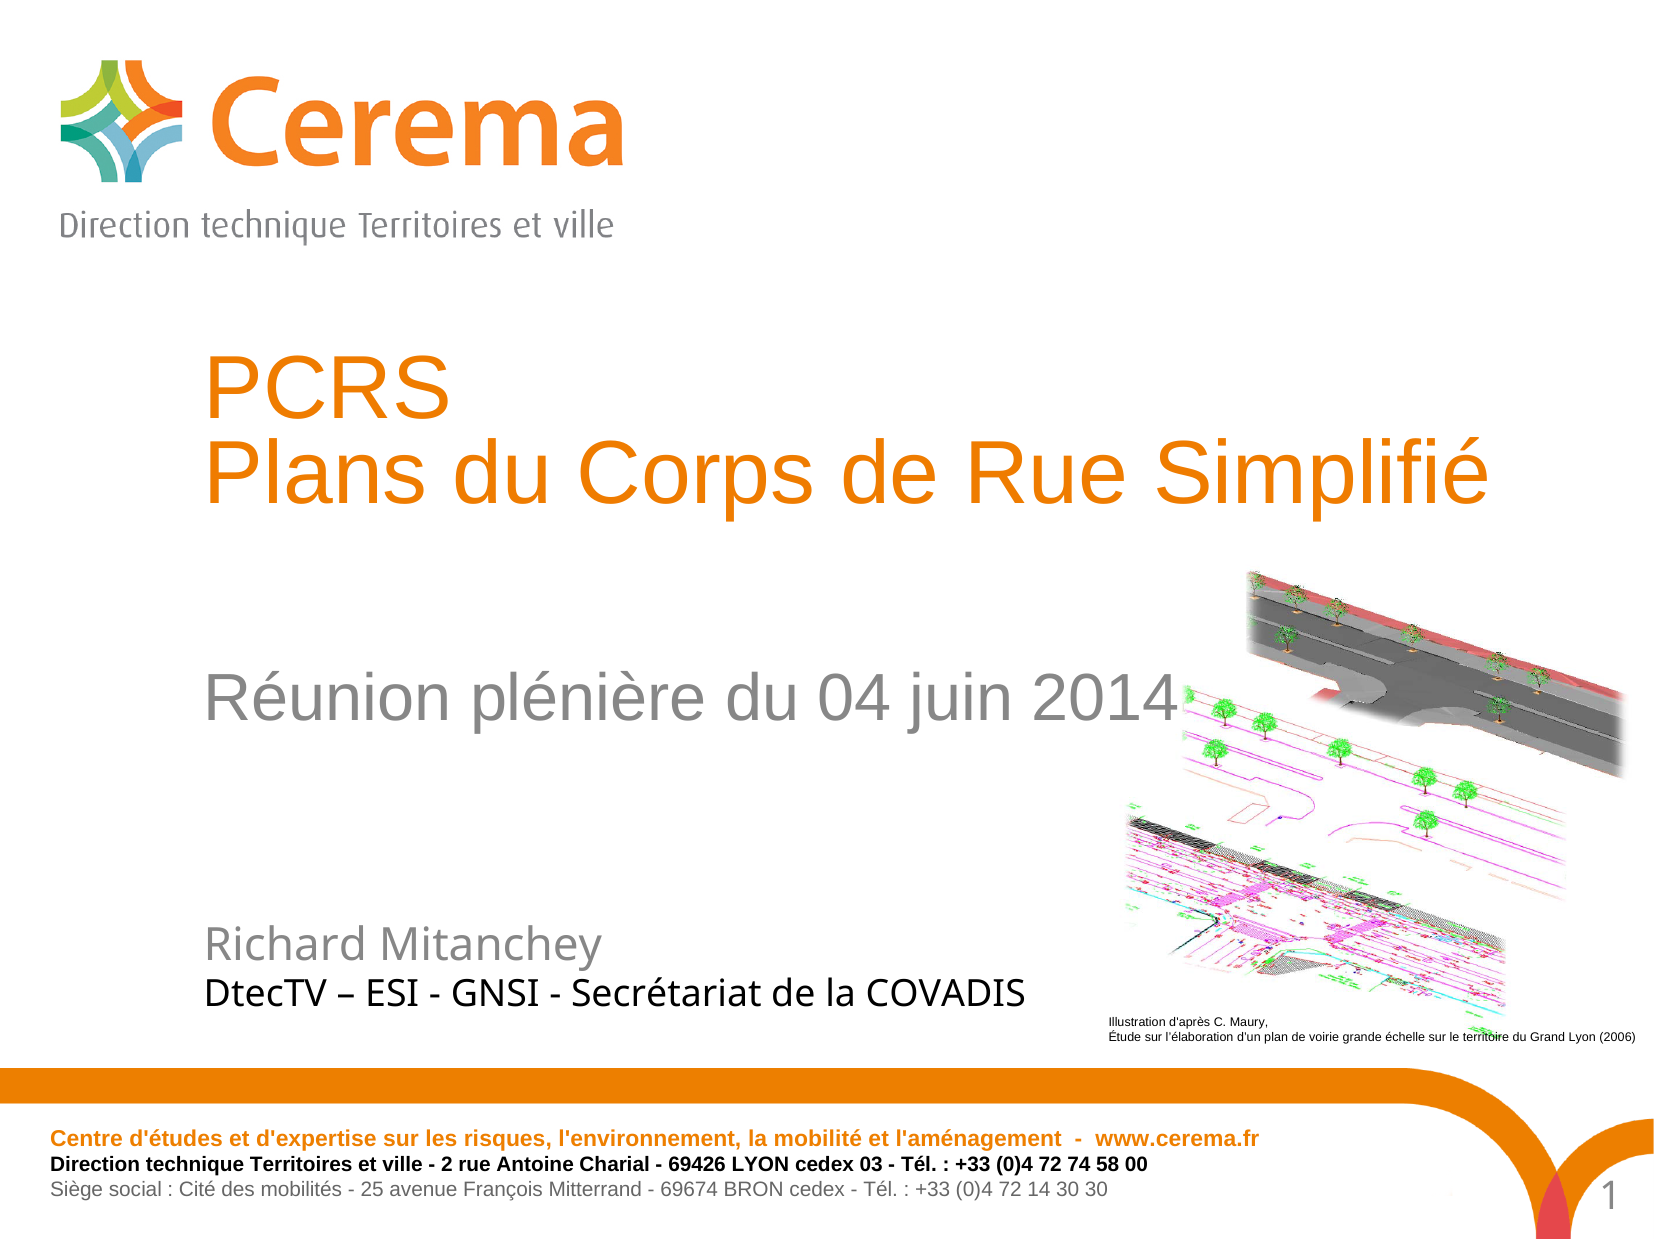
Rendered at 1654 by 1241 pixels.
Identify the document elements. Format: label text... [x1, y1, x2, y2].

text_box Richard Mitanchey DtecTV – ESI - GNSI - Secrétariat de la COVADIS [188, 906, 1465, 977]
picture [1110, 555, 1642, 1006]
text_box Réunion plénière du 04 juin 2014 [188, 646, 1465, 752]
text_box PCRS Plans du Corps de Rue Simplifié [188, 341, 1607, 549]
text_box Illustration d'après C. Maury, Étude sur l’élaboration d’un plan de voirie grande échelle sur le territoire du Grand Lyon (2006) [1093, 1006, 1654, 1052]
picture [0, 1068, 1654, 1239]
picture [0, 0, 684, 291]
